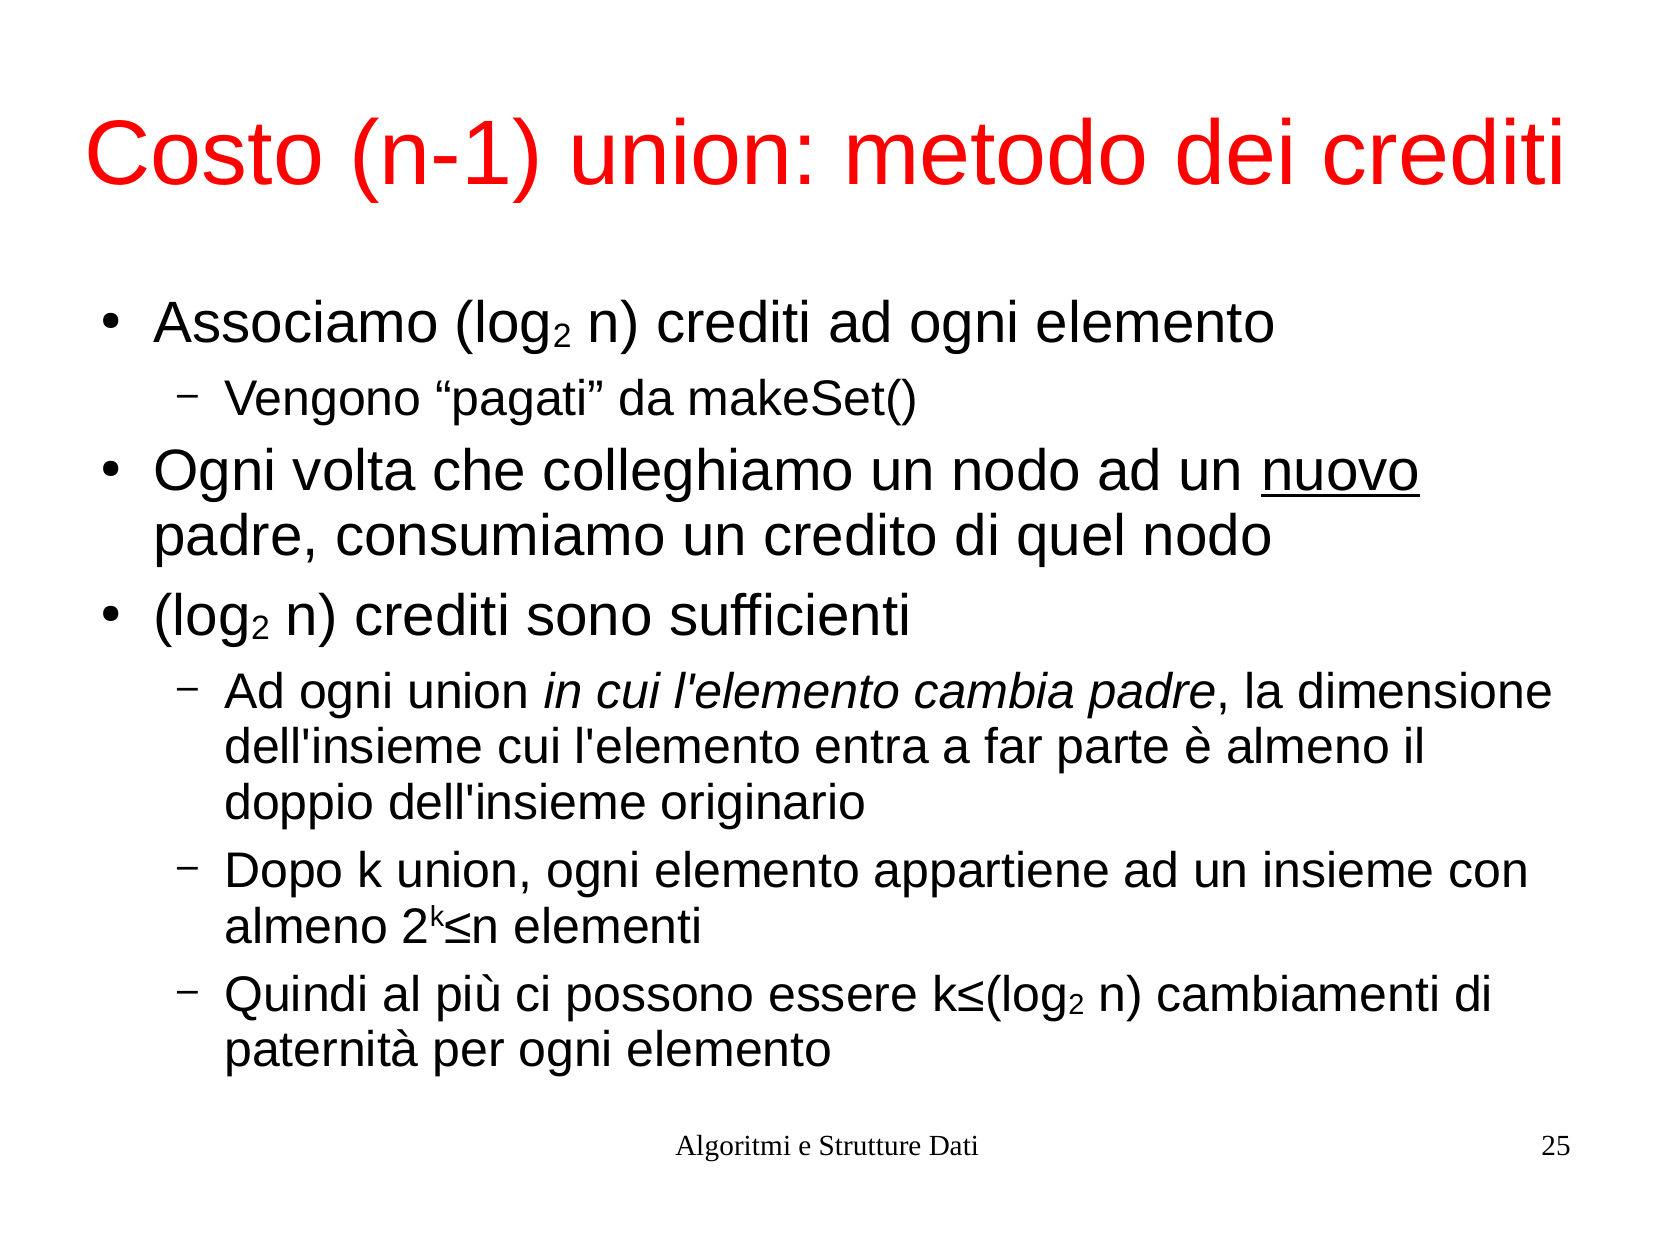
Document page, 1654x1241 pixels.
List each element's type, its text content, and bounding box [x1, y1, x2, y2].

title Costo (n-1) union: metodo dei crediti [82, 49, 1571, 257]
list Associamo (log2 n) crediti ad ogni elemento Vengono “pagati” da makeSet() Ogni volta che colleghiamo un nodo ad un nuovo padre, consumiamo un credito di quel nodo (log2 n) crediti sono sufficienti Ad ogni union in cui l'elemento cambia padre, la dimensione dell'insieme cui l'elemento entra a far parte è almeno il doppio dell'insieme originario Dopo k union, ogni elemento appartiene ad un insieme con almeno 2k≤n elementi Quindi al più ci possono essere k≤(log2 n) cambiamenti di paternità per ogni elemento [82, 290, 1571, 1135]
